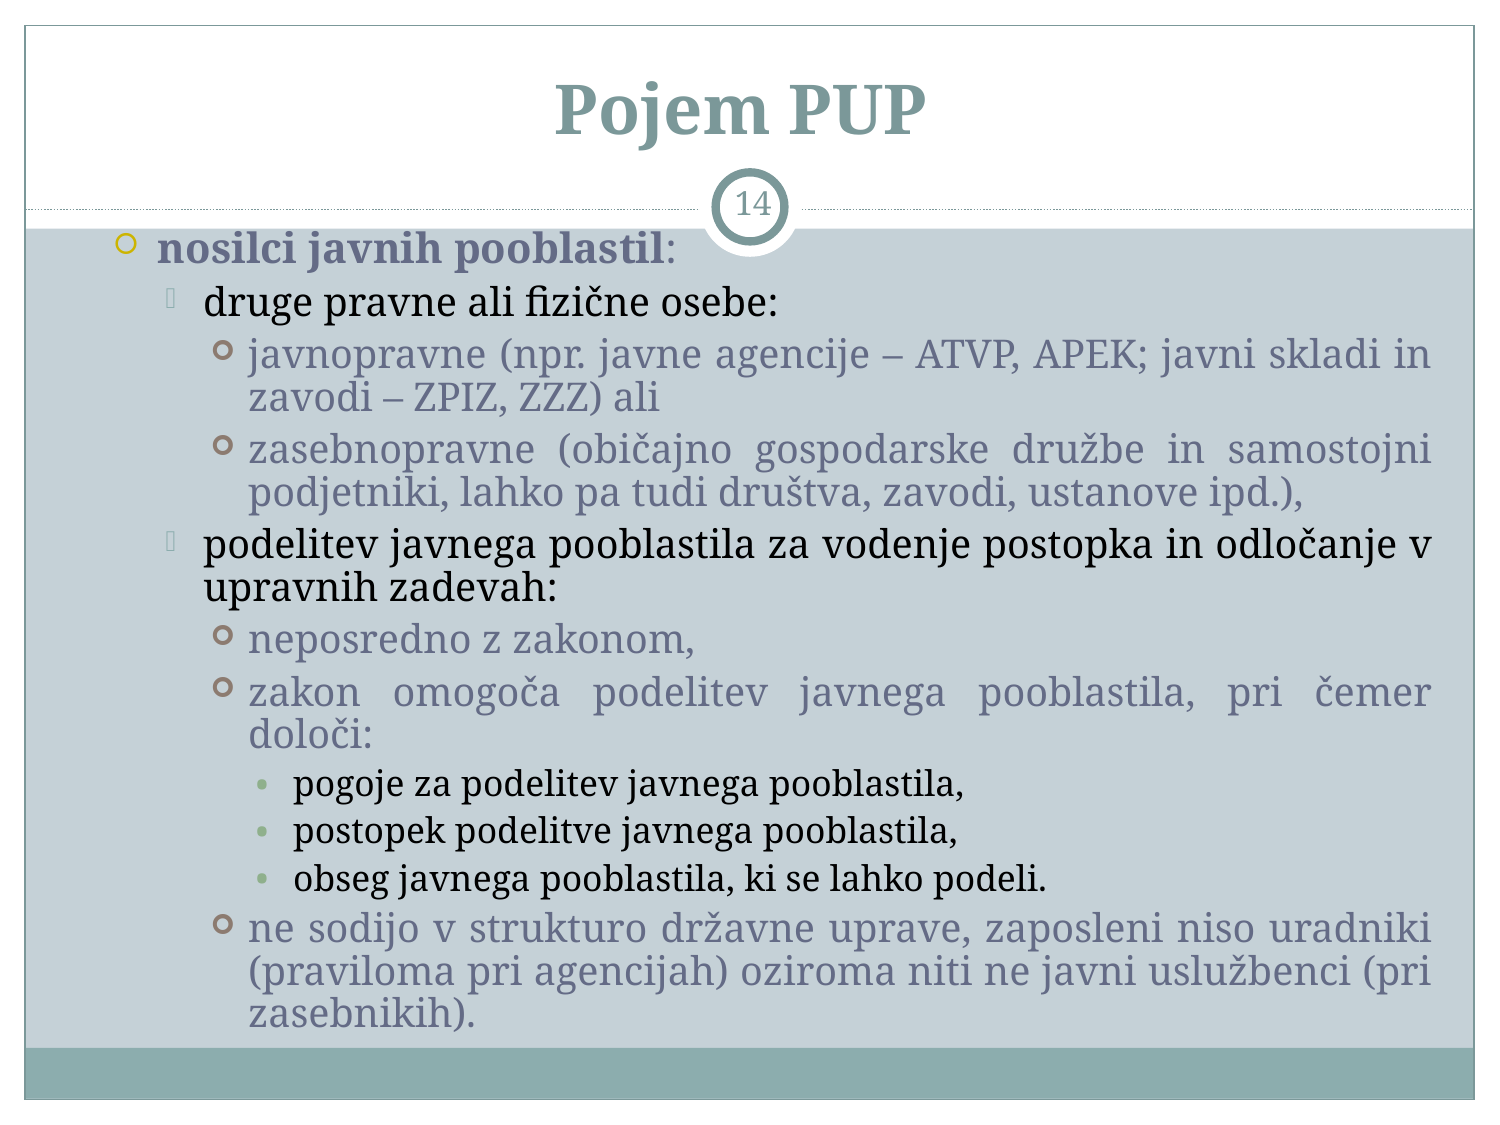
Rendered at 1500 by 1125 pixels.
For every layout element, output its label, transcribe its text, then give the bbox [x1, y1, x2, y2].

list nosilci javnih pooblastil: druge pravne ali fizične osebe: javnopravne (npr. javne agencije – ATVP, APEK; javni skladi in zavodi – ZPIZ, ZZZ) ali zasebnopravne (običajno gospodarske družbe in samostojni podjetniki, lahko pa tudi društva, zavodi, ustanove ipd.), podelitev javnega pooblastila za vodenje postopka in odločanje v upravnih zadevah: neposredno z zakonom, zakon omogoča podelitev javnega pooblastila, pri čemer določi: pogoje za podelitev javnega pooblastila, postopek podelitve javnega pooblastila, obseg javnega pooblastila, ki se lahko podeli. ne sodijo v strukturo državne uprave, zaposleni niso uradniki (praviloma pri agencijah) oziroma niti ne javni uslužbenci (pri zasebnikih). [53, 220, 1449, 1071]
text_box <number> [715, 168, 791, 220]
title Pojem PUP [41, 30, 1442, 156]
